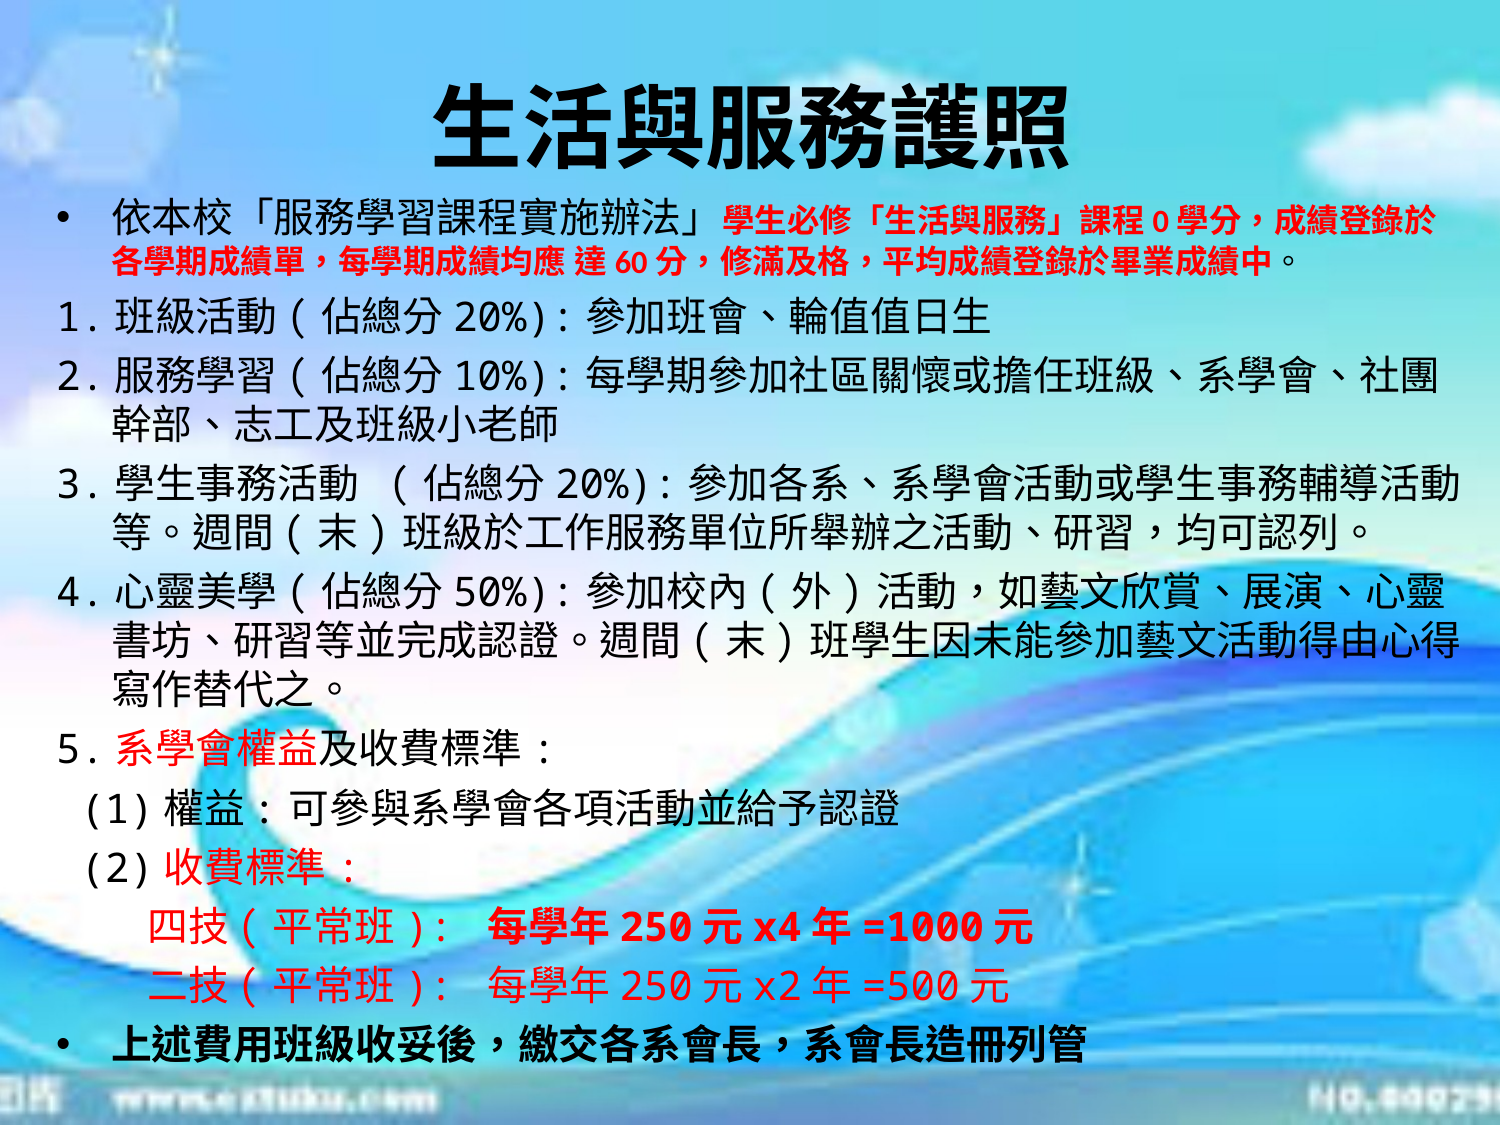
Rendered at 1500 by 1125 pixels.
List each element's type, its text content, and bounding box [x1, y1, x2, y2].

picture [0, 0, 1500, 1125]
title 生活與服務護照 [76, 30, 1427, 184]
list 依本校「服務學習課程實施辦法」學生必修「生活與服務」課程0學分，成績登錄於各學期成績單，每學期成績均應 達60分，修滿及格，平均成績登錄於畢業成績中。 1.班級活動(佔總分20%):參加班會、輪值值日生 2.服務學習(佔總分10%):每學期參加社區關懷或擔任班級、系學會、社團幹部、志工及班級小老師 3.學生事務活動 (佔總分20%):參加各系、系學會活動或學生事務輔導活動等。週間(末)班級於工作服務單位所舉辦之活動、研習，均可認列。 4.心靈美學(佔總分50%):參加校內(外)活動，如藝文欣賞、展演、心靈書坊、研習等並完成認證。週間(末)班學生因未能參加藝文活動得由心得寫作替代之。 5.系學會權益及收費標準: (1)權益:可參與系學會各項活動並給予認證 (2)收費標準: 四技(平常班): 每學年250元x4年=1000元 二技(平常班): 每學年250元x2年=500元 上述費用班級收妥後，繳交各系會長，系會長造冊列管 [41, 184, 1483, 1083]
